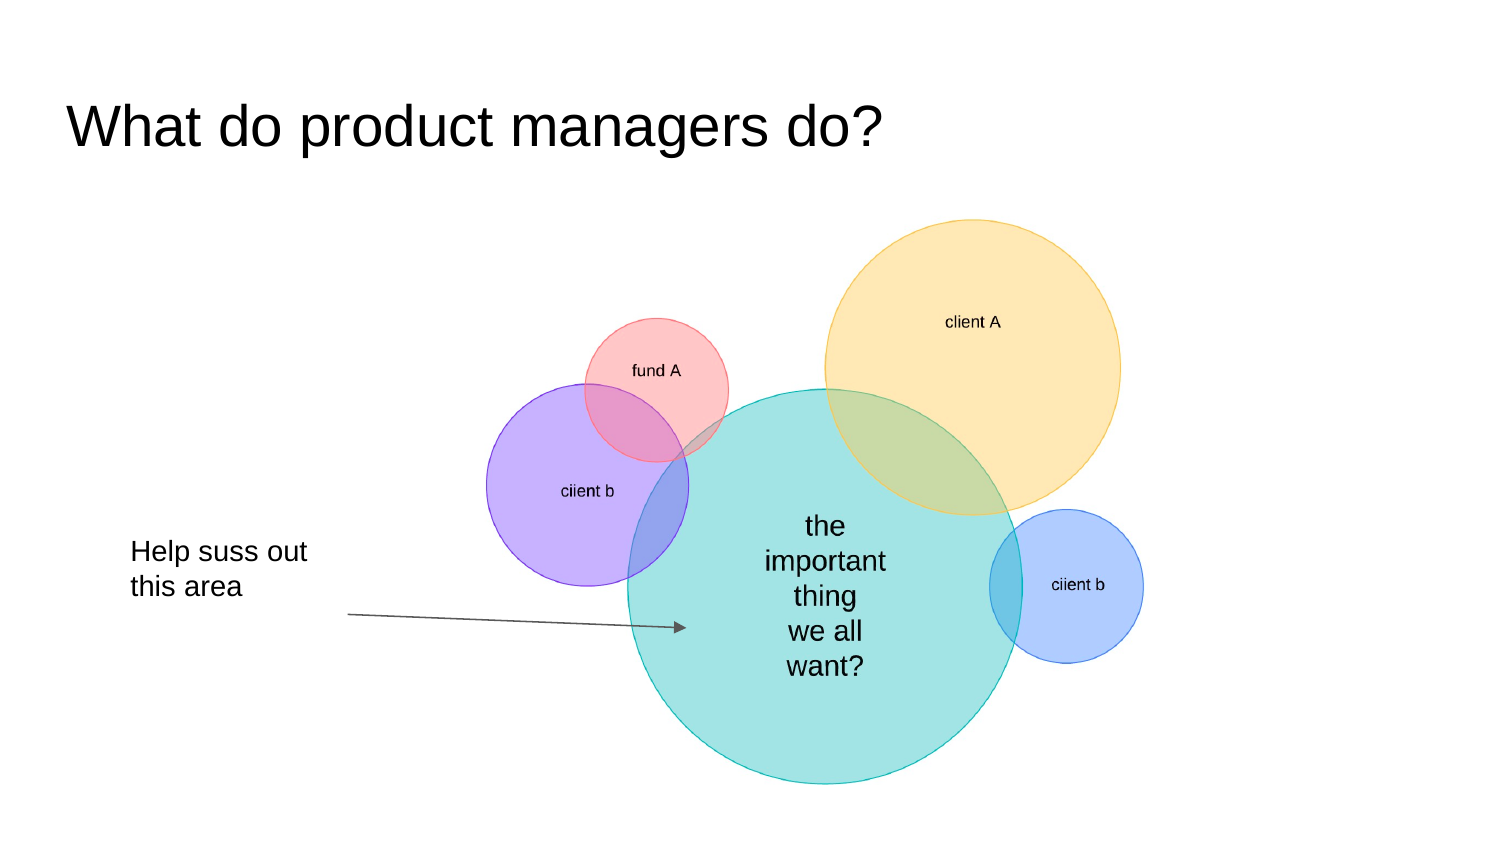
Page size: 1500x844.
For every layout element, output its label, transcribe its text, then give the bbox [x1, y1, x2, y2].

picture [344, 198, 1307, 844]
text_box Help suss out this area [115, 517, 326, 703]
title What do product managers do? [51, 72, 1449, 167]
